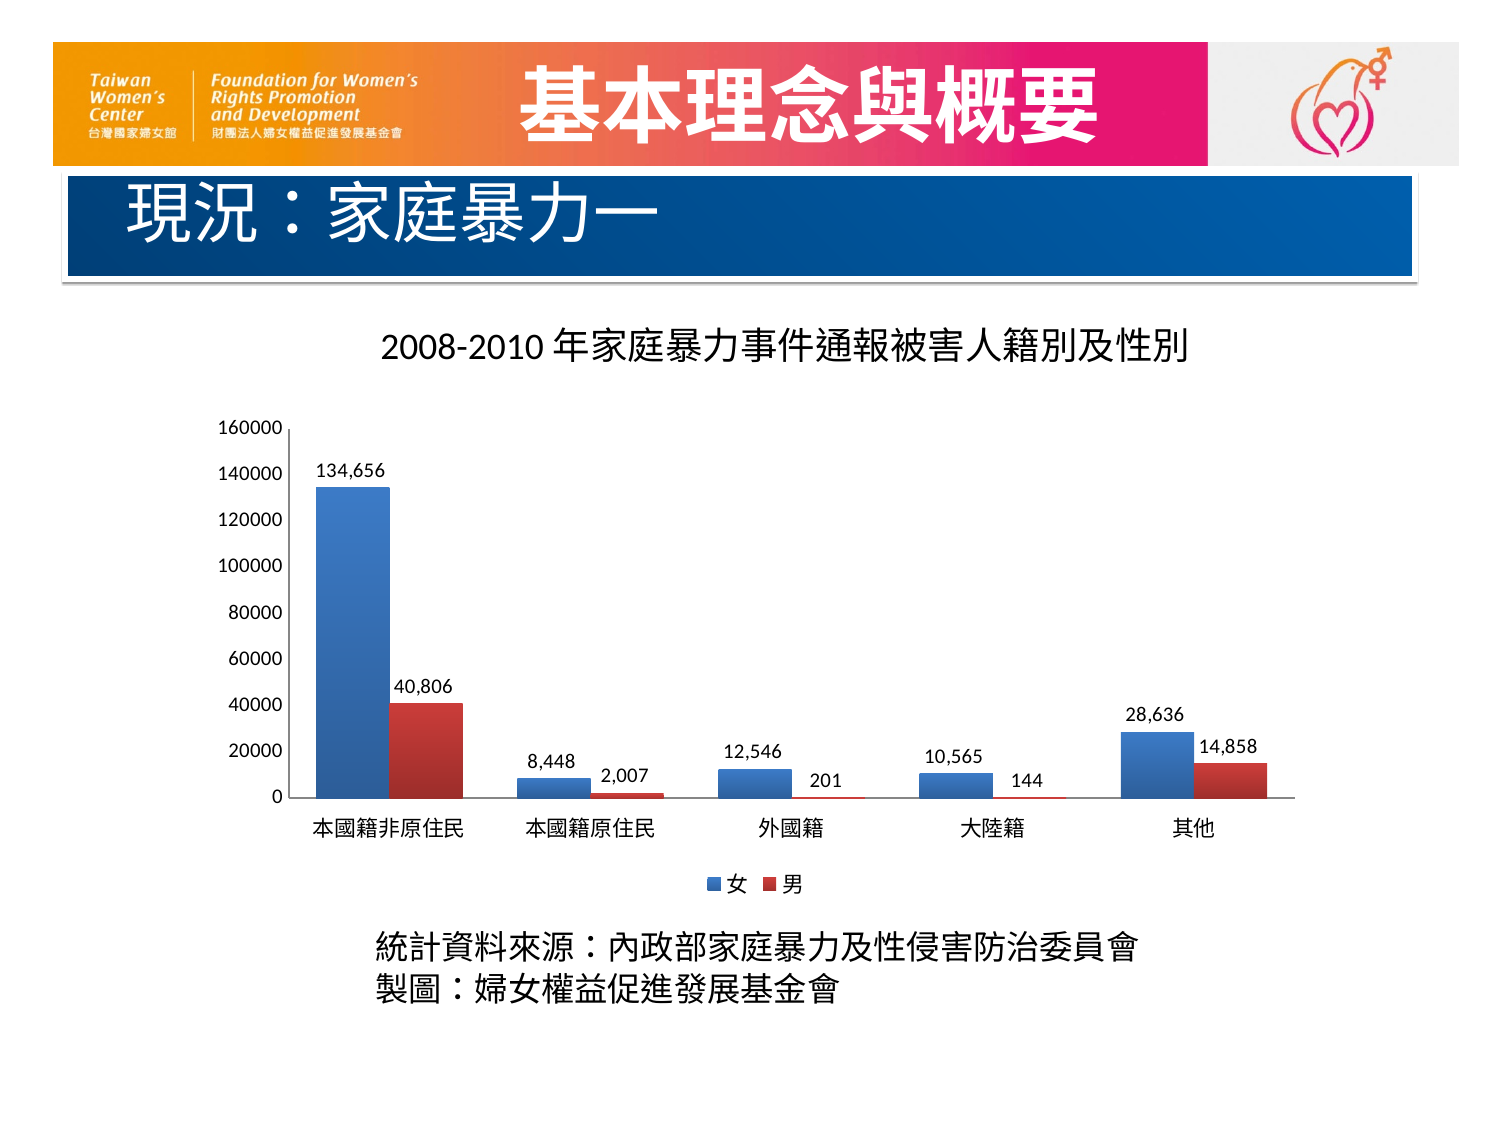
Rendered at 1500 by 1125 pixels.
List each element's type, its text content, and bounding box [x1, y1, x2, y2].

text_box 現況：家庭暴力一 [64, 172, 1415, 279]
title 基本理念與概要 [194, 45, 1426, 161]
chart [76, 302, 1427, 906]
text_box 2008-2010年家庭暴力事件通報被害人籍別及性別 [312, 314, 1258, 376]
text_box 統計資料來源：內政部家庭暴力及性侵害防治委員會製圖：婦女權益促進發展基金會 [360, 917, 1164, 1015]
